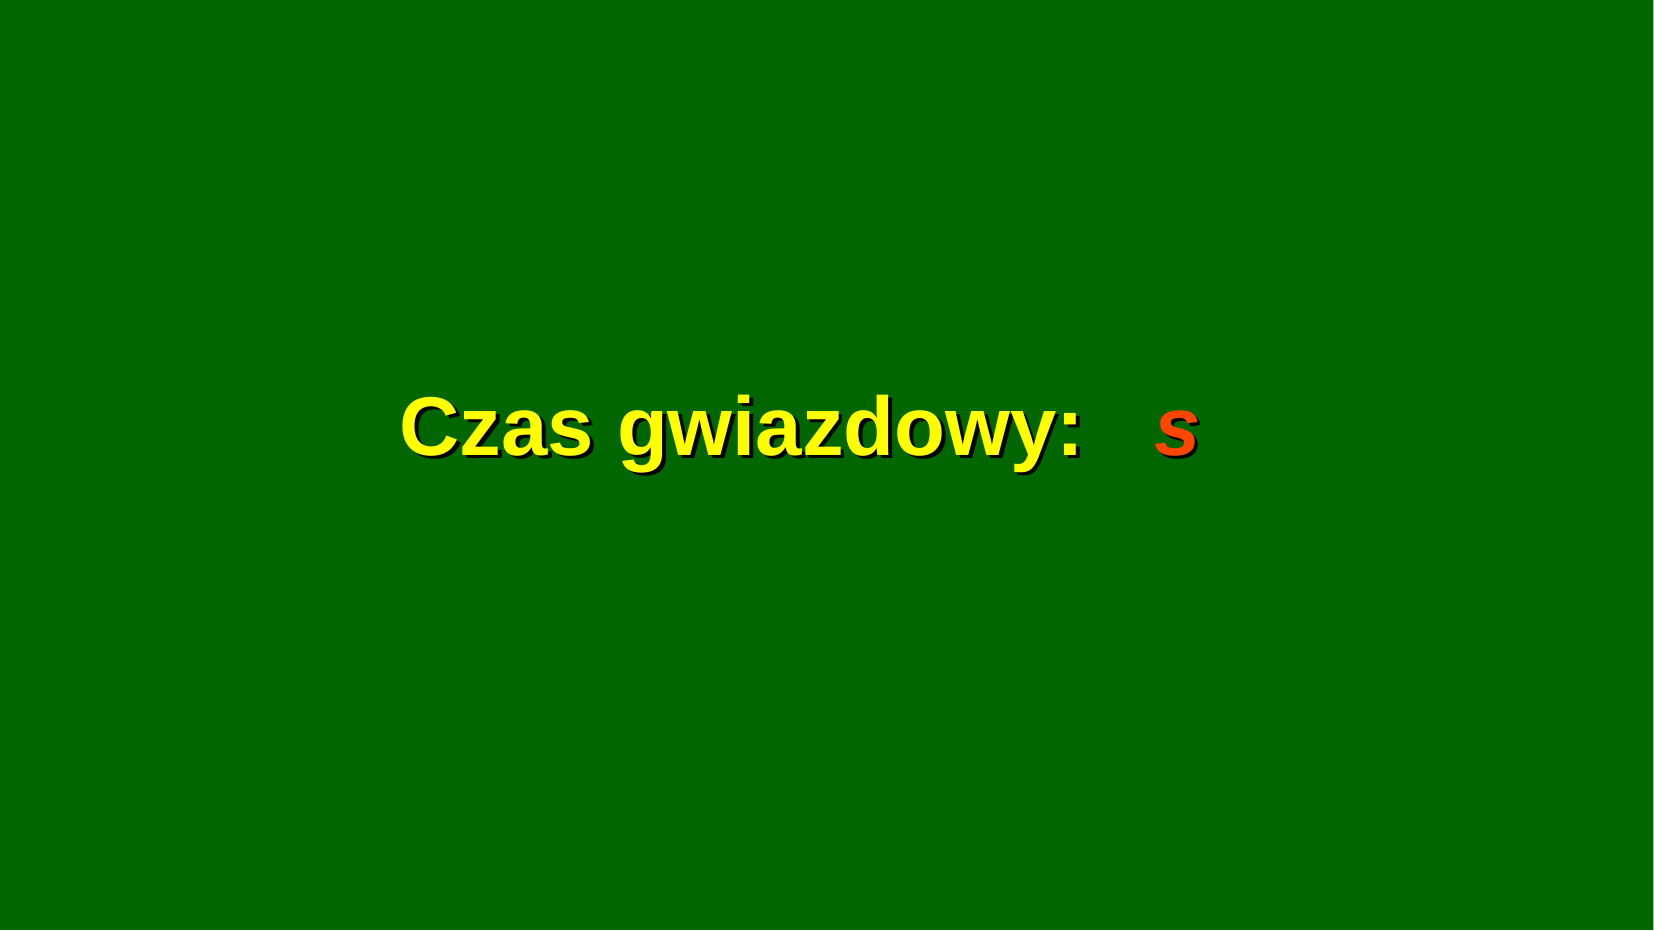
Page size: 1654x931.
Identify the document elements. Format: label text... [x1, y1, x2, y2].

title Czas gwiazdowy: s [242, 354, 1359, 499]
